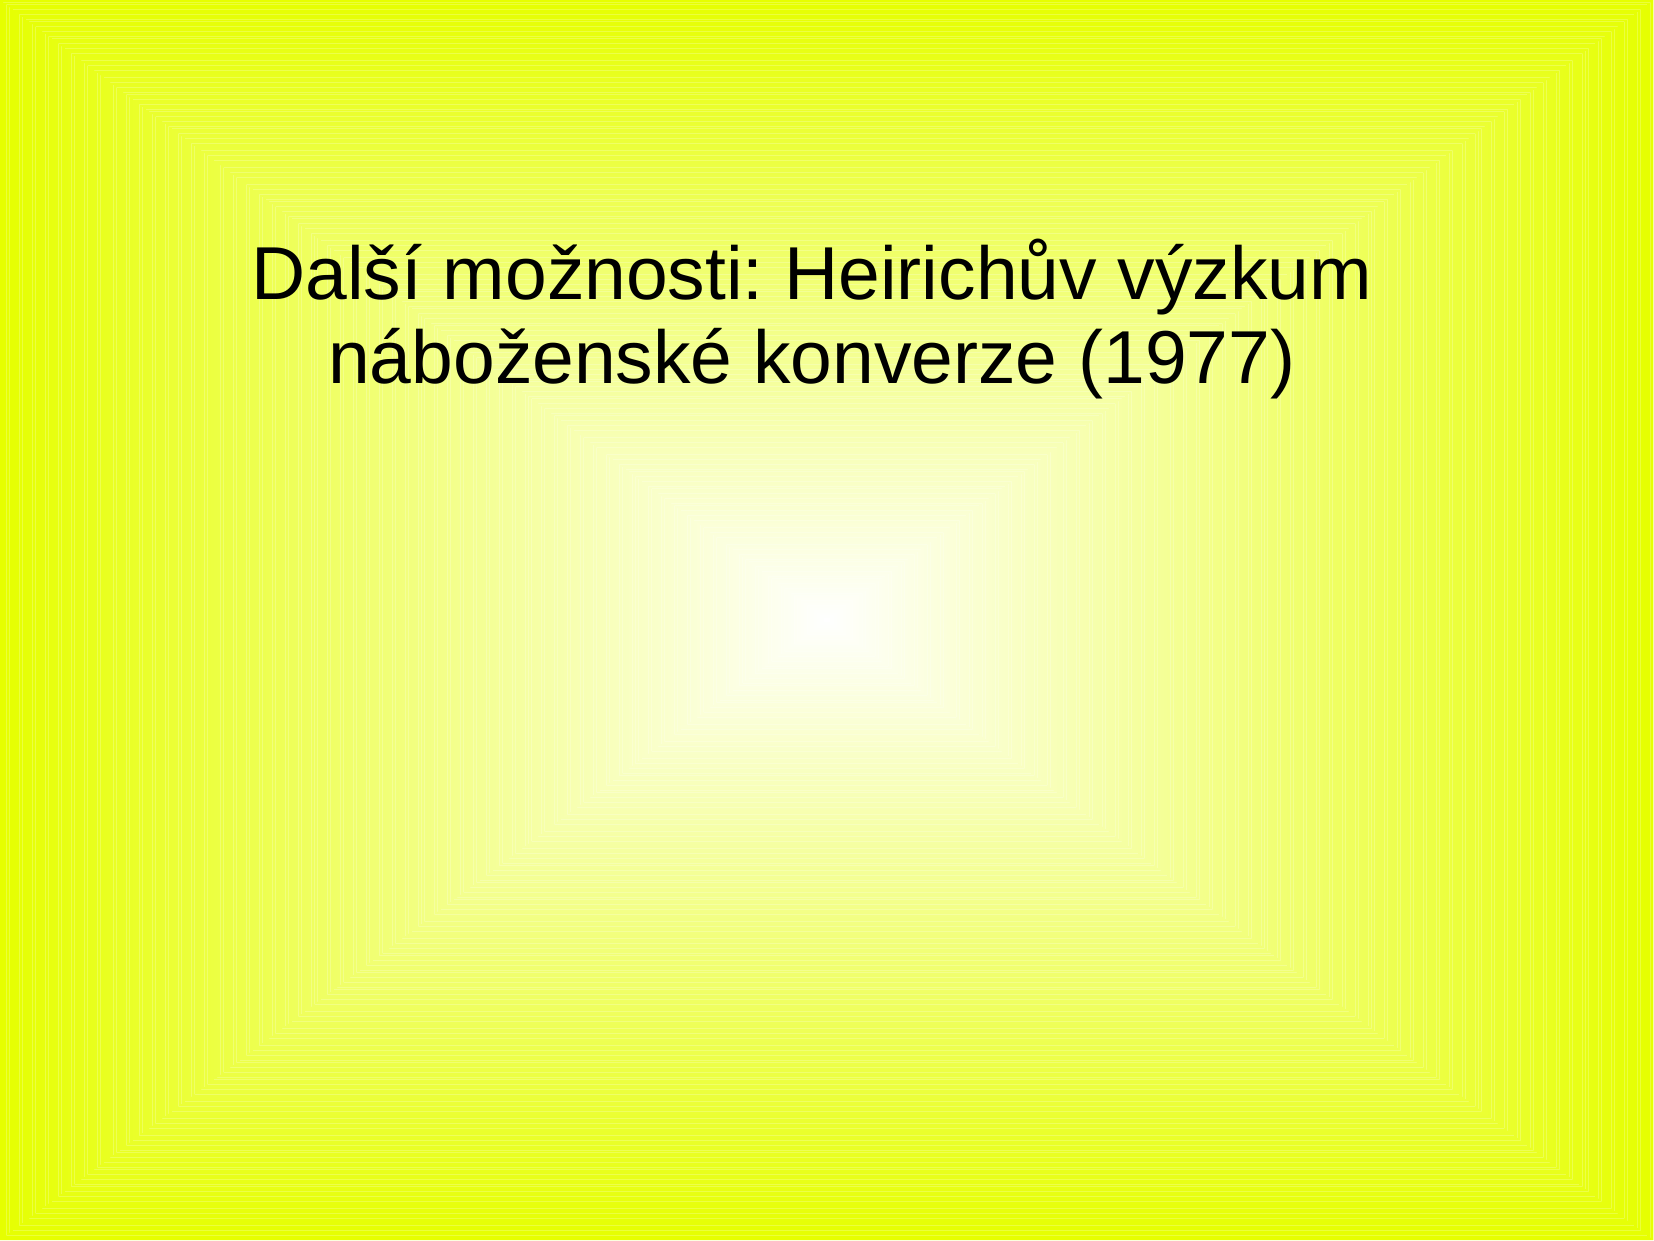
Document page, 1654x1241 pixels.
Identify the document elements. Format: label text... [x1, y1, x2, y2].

text_box Další možnosti: Heirichův výzkum náboženské konverze (1977) [88, 224, 1536, 408]
